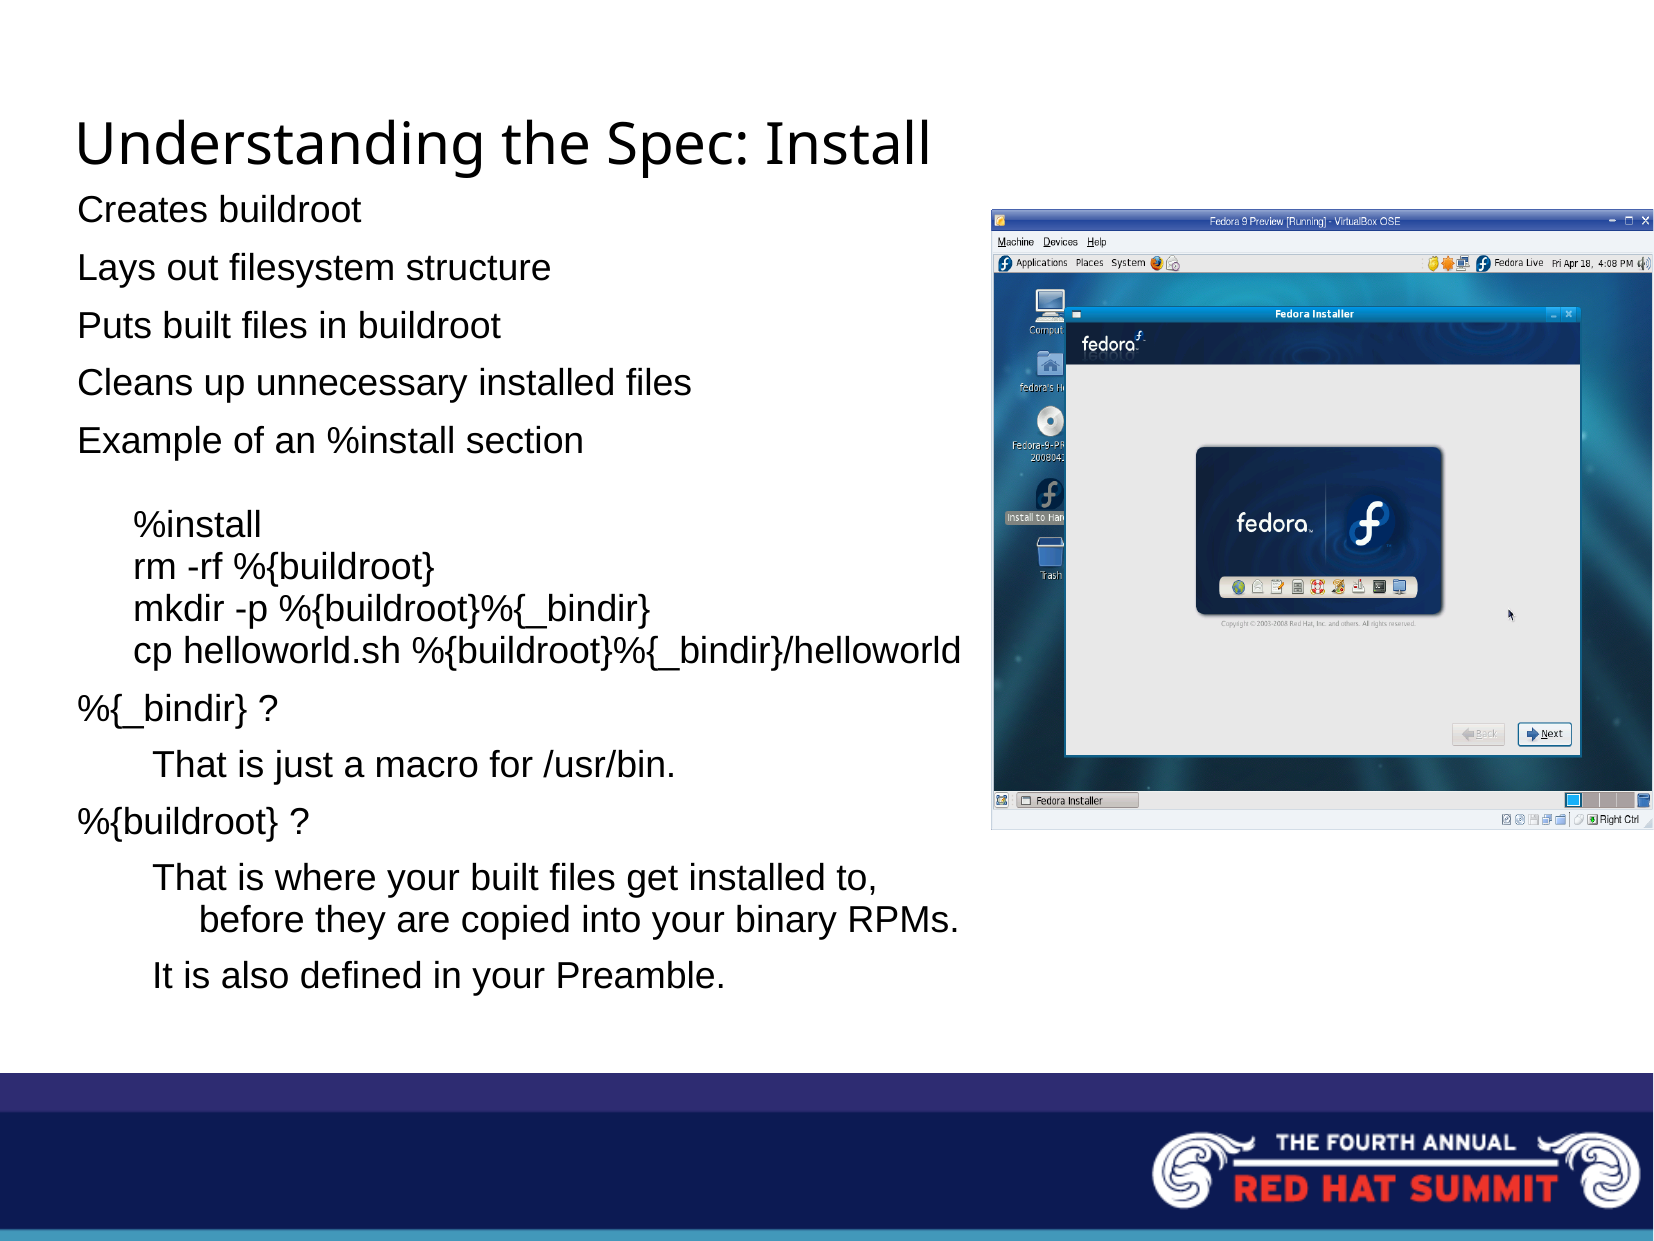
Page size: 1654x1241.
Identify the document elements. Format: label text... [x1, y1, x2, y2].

list Creates buildroot Lays out filesystem structure Puts built files in buildroot Cleans up unnecessary installed files Example of an %install section %install rm -rf %{buildroot} mkdir -p %{buildroot}%{_bindir} cp helloworld.sh %{buildroot}%{_bindir}/helloworld %{_bindir} ? That is just a macro for /usr/bin. %{buildroot} ? That is where your built files get installed to, before they are copied into your binary RPMs. It is also defined in your Preamble. [77, 188, 984, 1174]
picture [991, 209, 1654, 830]
picture [0, 1073, 1654, 1241]
title Understanding the Spec: Install [74, 81, 1506, 203]
